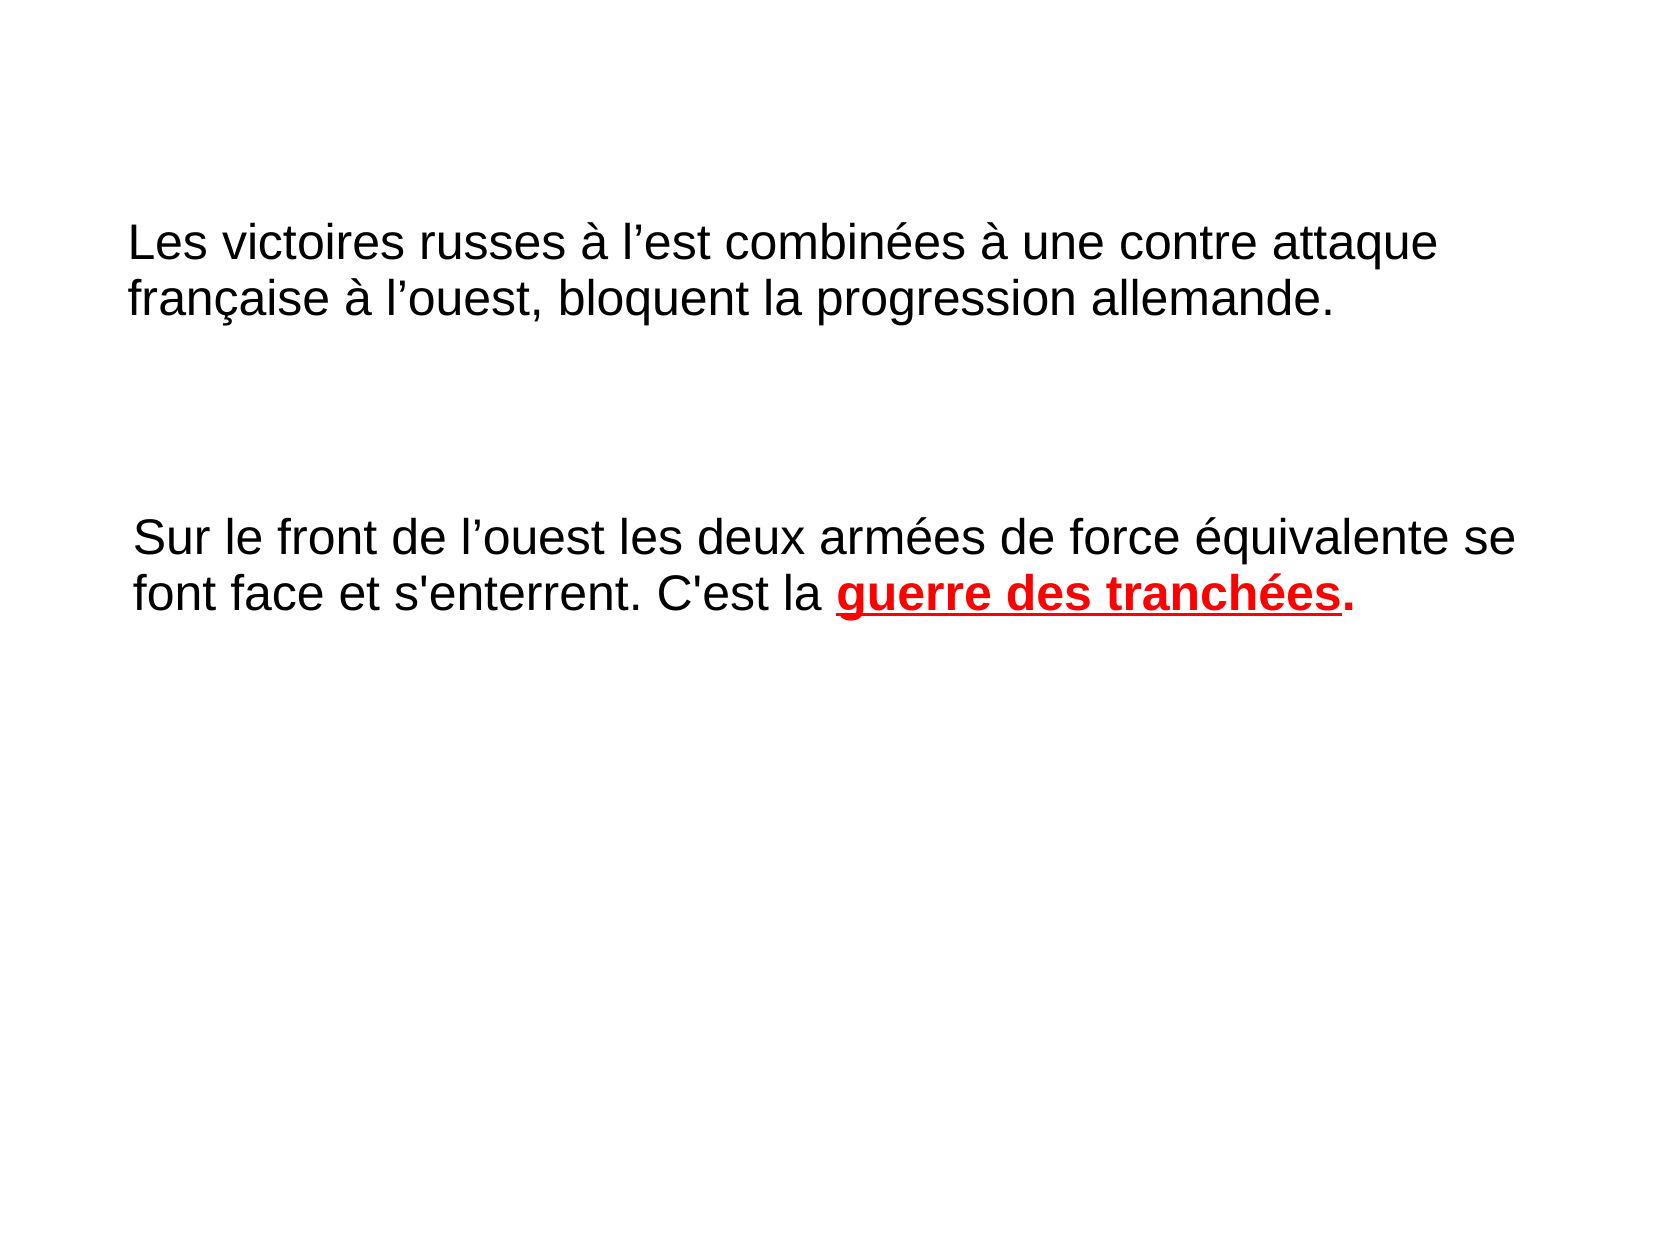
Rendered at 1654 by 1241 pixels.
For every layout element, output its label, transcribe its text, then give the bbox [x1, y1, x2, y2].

text_box Sur le front de l’ouest les deux armées de force équivalente se font face et s'enterrent. C'est la guerre des tranchées. [118, 501, 1536, 630]
text_box Les victoires russes à l’est combinées à une contre attaque française à l’ouest, bloquent la progression allemande. [112, 206, 1625, 334]
